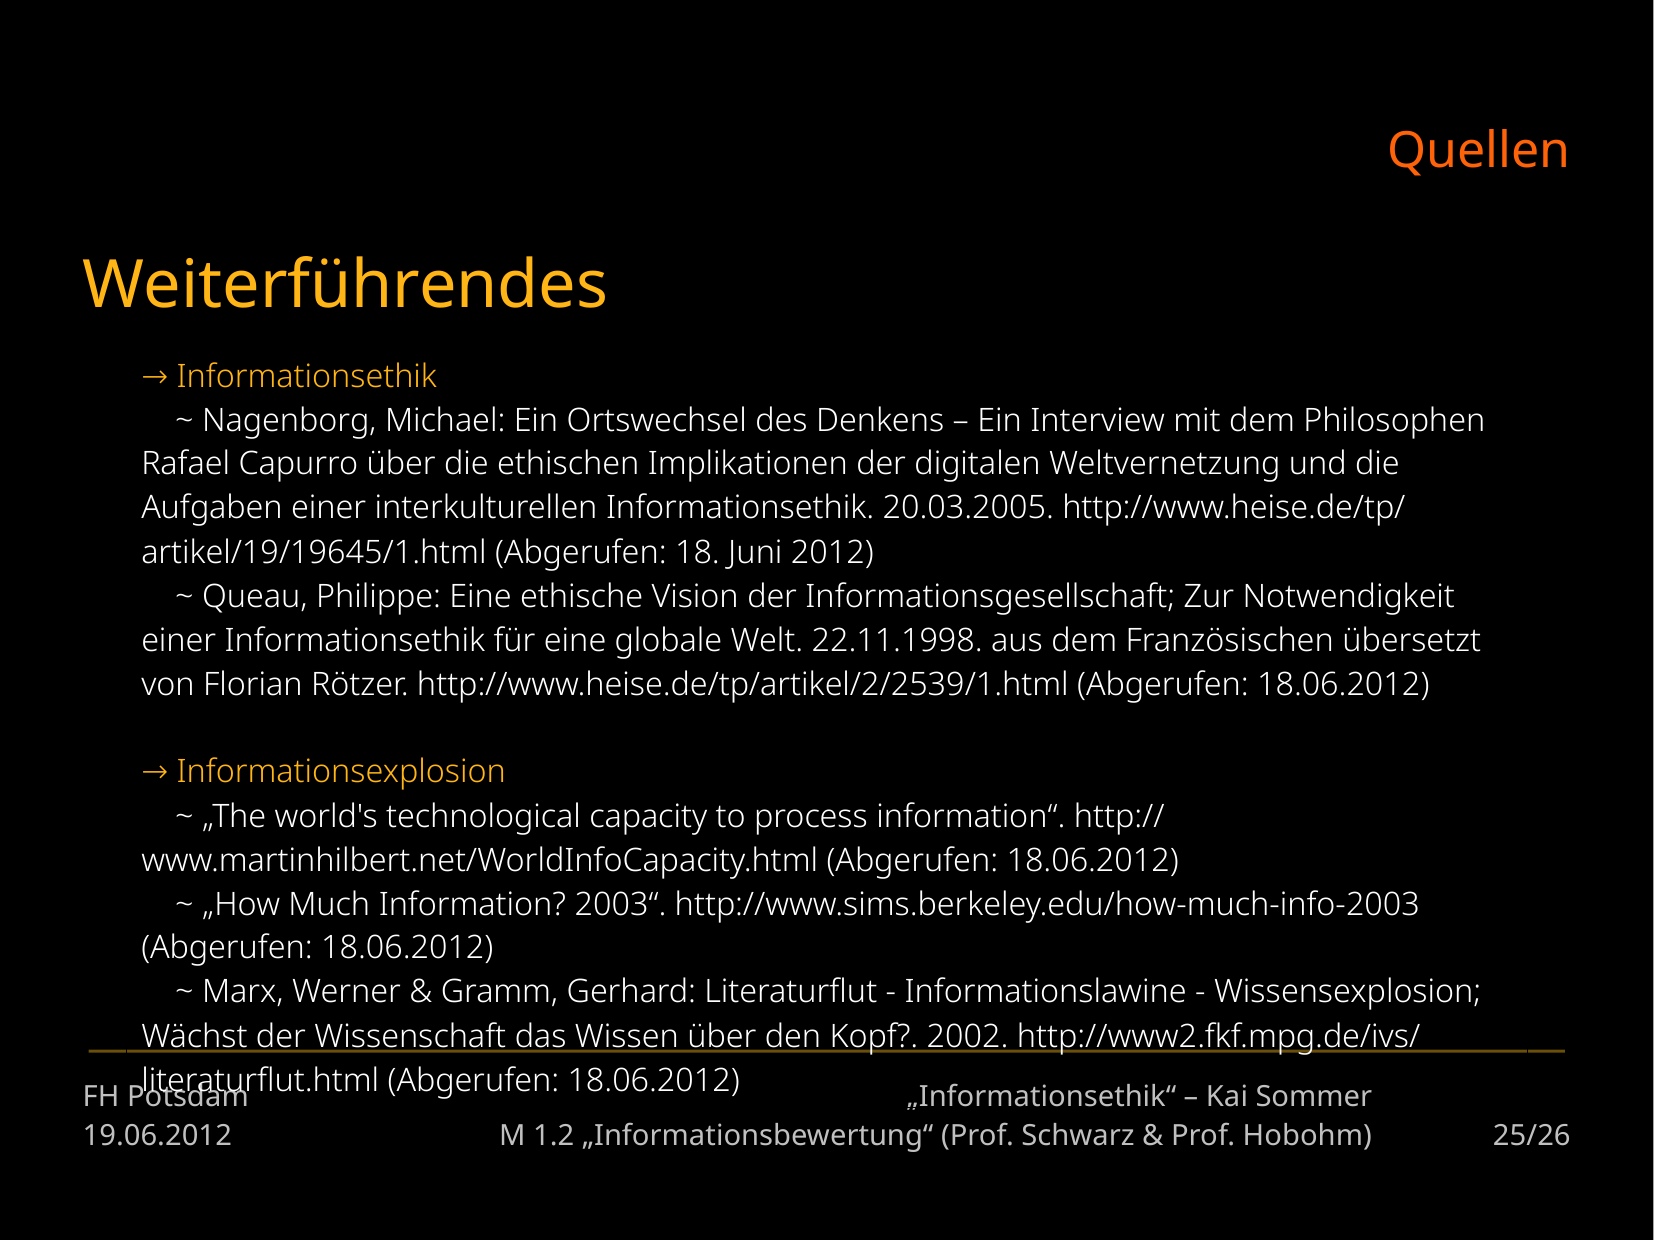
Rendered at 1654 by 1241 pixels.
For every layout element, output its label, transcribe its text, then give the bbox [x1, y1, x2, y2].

title Quellen [82, 88, 1571, 207]
text_box → Informationsethik ~ Nagenborg, Michael: Ein Ortswechsel des Denkens – Ein Interview mit dem Philosophen Rafael Capurro über die ethischen Implikationen der digitalen Weltvernetzung und die Aufgaben einer interkulturellen Informationsethik. 20.03.2005. http://www.heise.de/tp/artikel/19/19645/1.html (Abgerufen: 18. Juni 2012) ~ Queau, Philippe: Eine ethische Vision der Informationsgesellschaft; Zur Notwendigkeit einer Informationsethik für eine globale Welt. 22.11.1998. aus dem Französischen übersetzt von Florian Rötzer. http://www.heise.de/tp/artikel/2/2539/1.html (Abgerufen: 18.06.2012) → Informationsexplosion ~ „The world's technological capacity to process information“. http://www.martinhilbert.net/WorldInfoCapacity.html (Abgerufen: 18.06.2012) ~ „How Much Information? 2003“. http://www.sims.berkeley.edu/how-much-info-2003 (Abgerufen: 18.06.2012) ~ Marx, Werner & Gramm, Gerhard: Literaturflut - Informationslawine - Wissensexplosion; Wächst der Wissenschaft das Wissen über den Kopf?. 2002. http://www2.fkf.mpg.de/ivs/literaturflut.html (Abgerufen: 18.06.2012) [126, 345, 1528, 973]
list Weiterführendes [82, 236, 1571, 1109]
